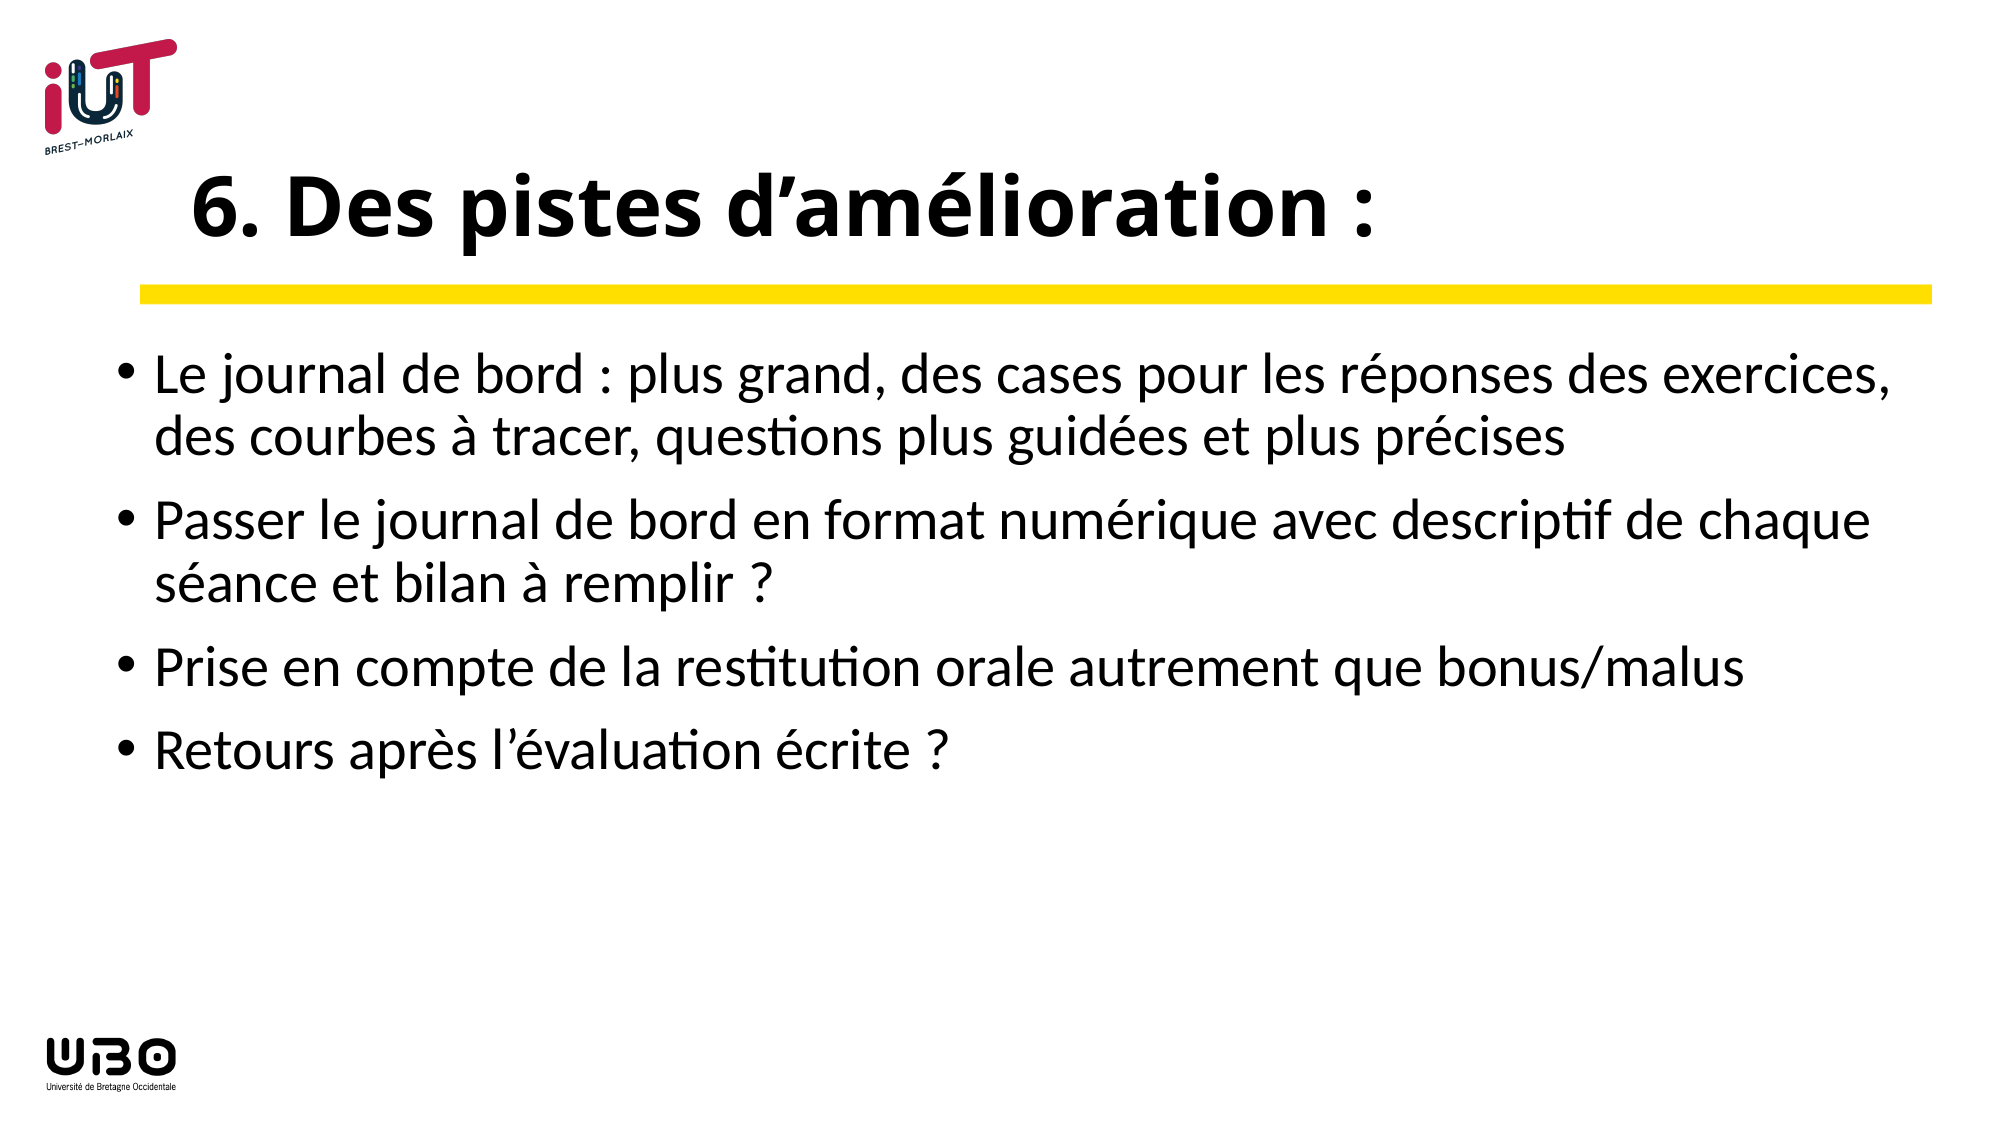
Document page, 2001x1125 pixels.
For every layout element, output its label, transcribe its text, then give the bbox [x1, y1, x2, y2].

list Le journal de bord : plus grand, des cases pour les réponses des exercices, des courbes à tracer, questions plus guidées et plus précises Passer le journal de bord en format numérique avec descriptif de chaque séance et bilan à remplir ? Prise en compte de la restitution orale autrement que bonus/malus Retours après l’évaluation écrite ? [101, 335, 1971, 1017]
picture [45, 1036, 177, 1093]
picture [140, 270, 1932, 316]
title 6. Des pistes d’amélioration : [176, 100, 1990, 318]
picture [45, 39, 177, 155]
